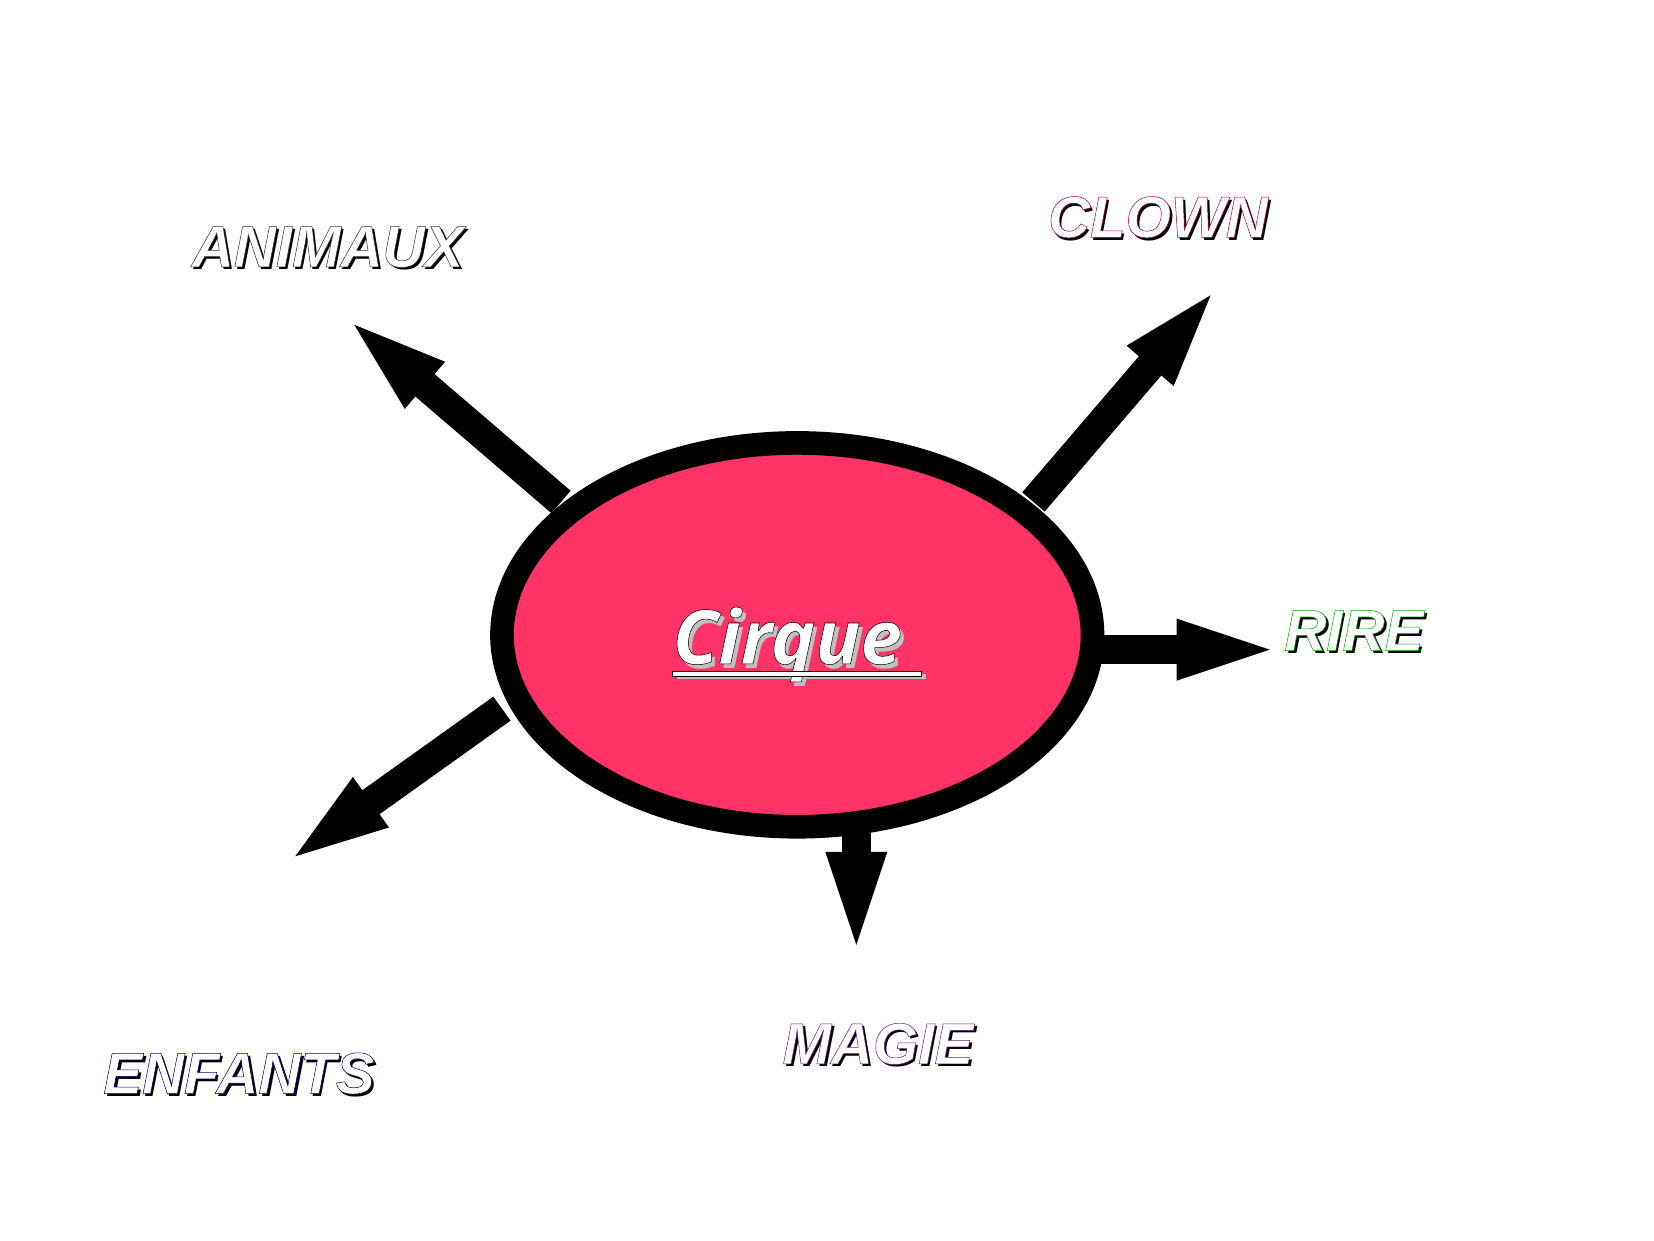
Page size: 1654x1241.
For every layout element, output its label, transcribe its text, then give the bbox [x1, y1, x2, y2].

text_box ANIMAUX [177, 206, 502, 288]
text_box RIRE [1269, 590, 1565, 672]
text_box CLOWN [1033, 177, 1300, 259]
text_box ENFANTS [88, 1033, 414, 1115]
text_box MAGIE [767, 1003, 1034, 1086]
text_box Cirque [501, 442, 1093, 827]
